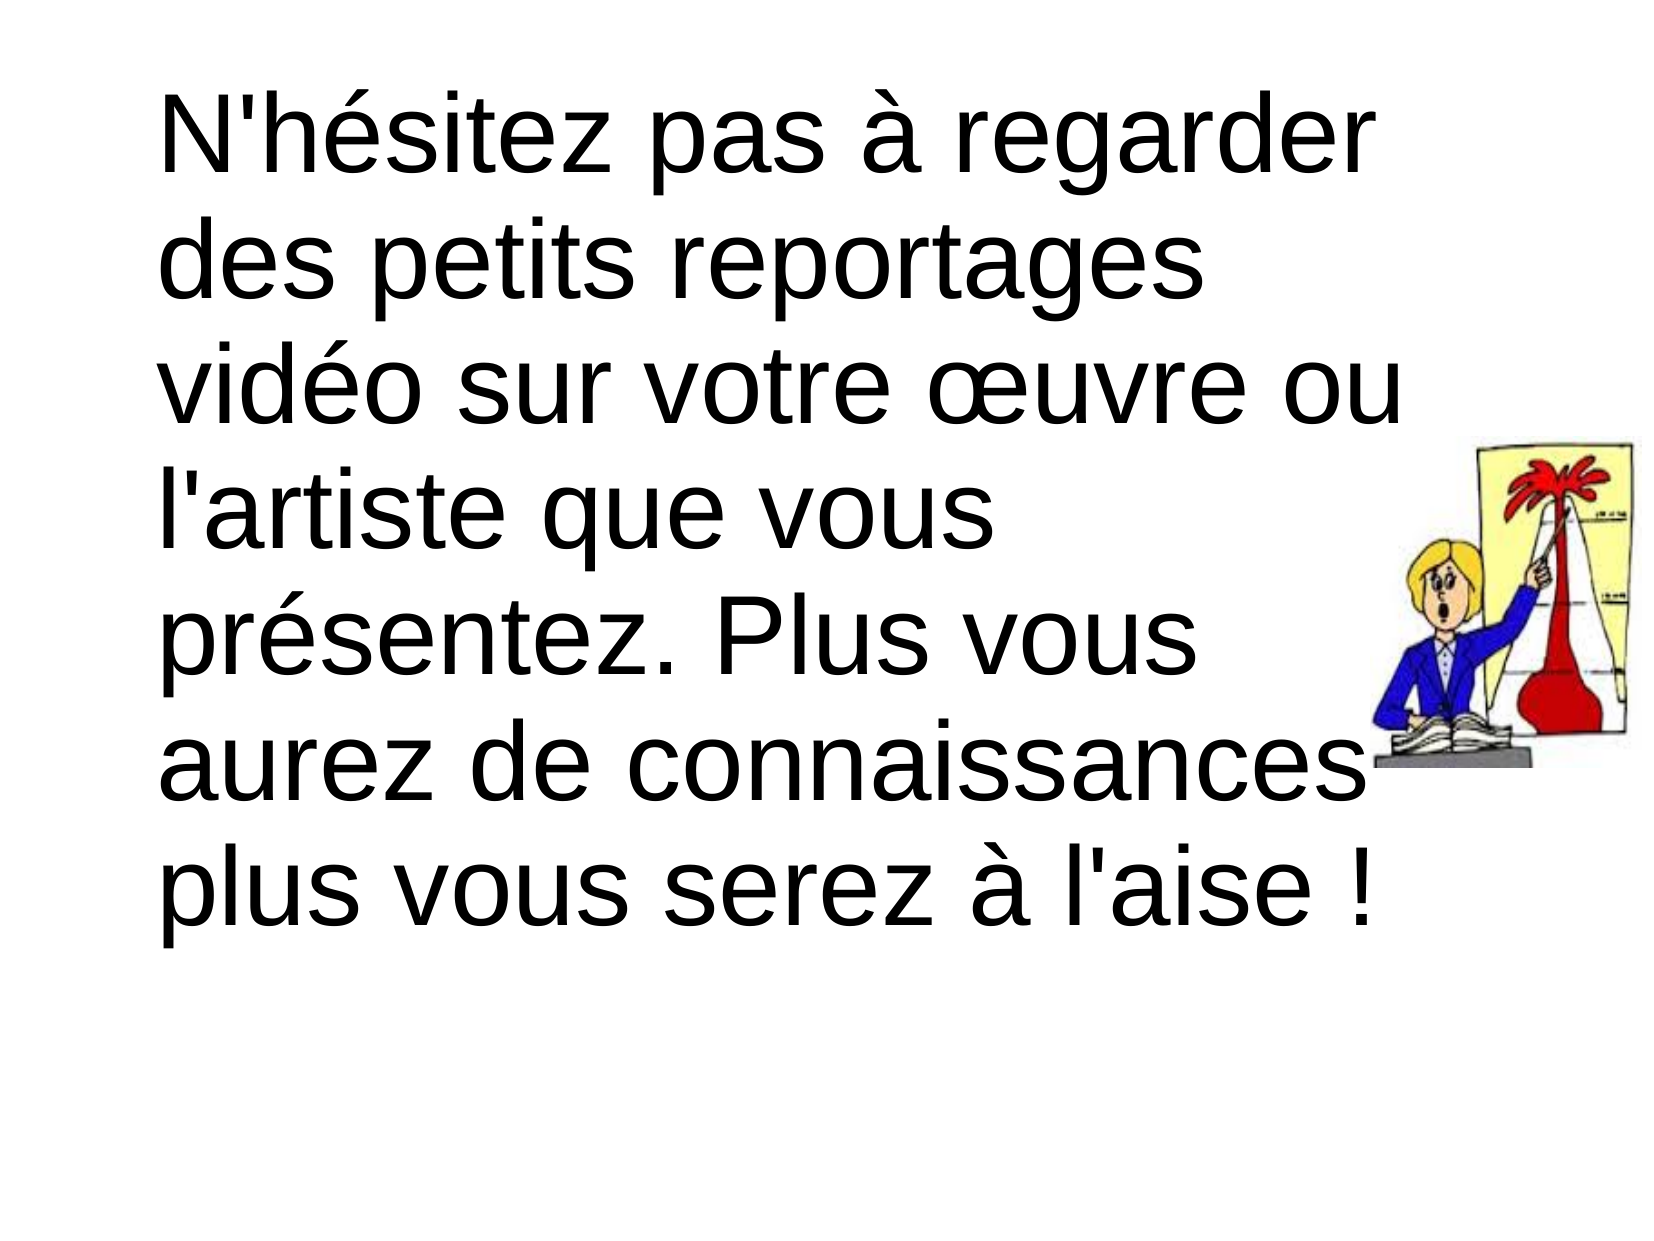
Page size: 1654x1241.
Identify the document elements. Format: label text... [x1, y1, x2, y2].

text_box N'hésitez pas à regarder des petits reportages vidéo sur votre œuvre ou l'artiste que vous présentez. Plus vous aurez de connaissances plus vous serez à l'aise ! [141, 63, 1477, 957]
picture [1370, 436, 1642, 768]
